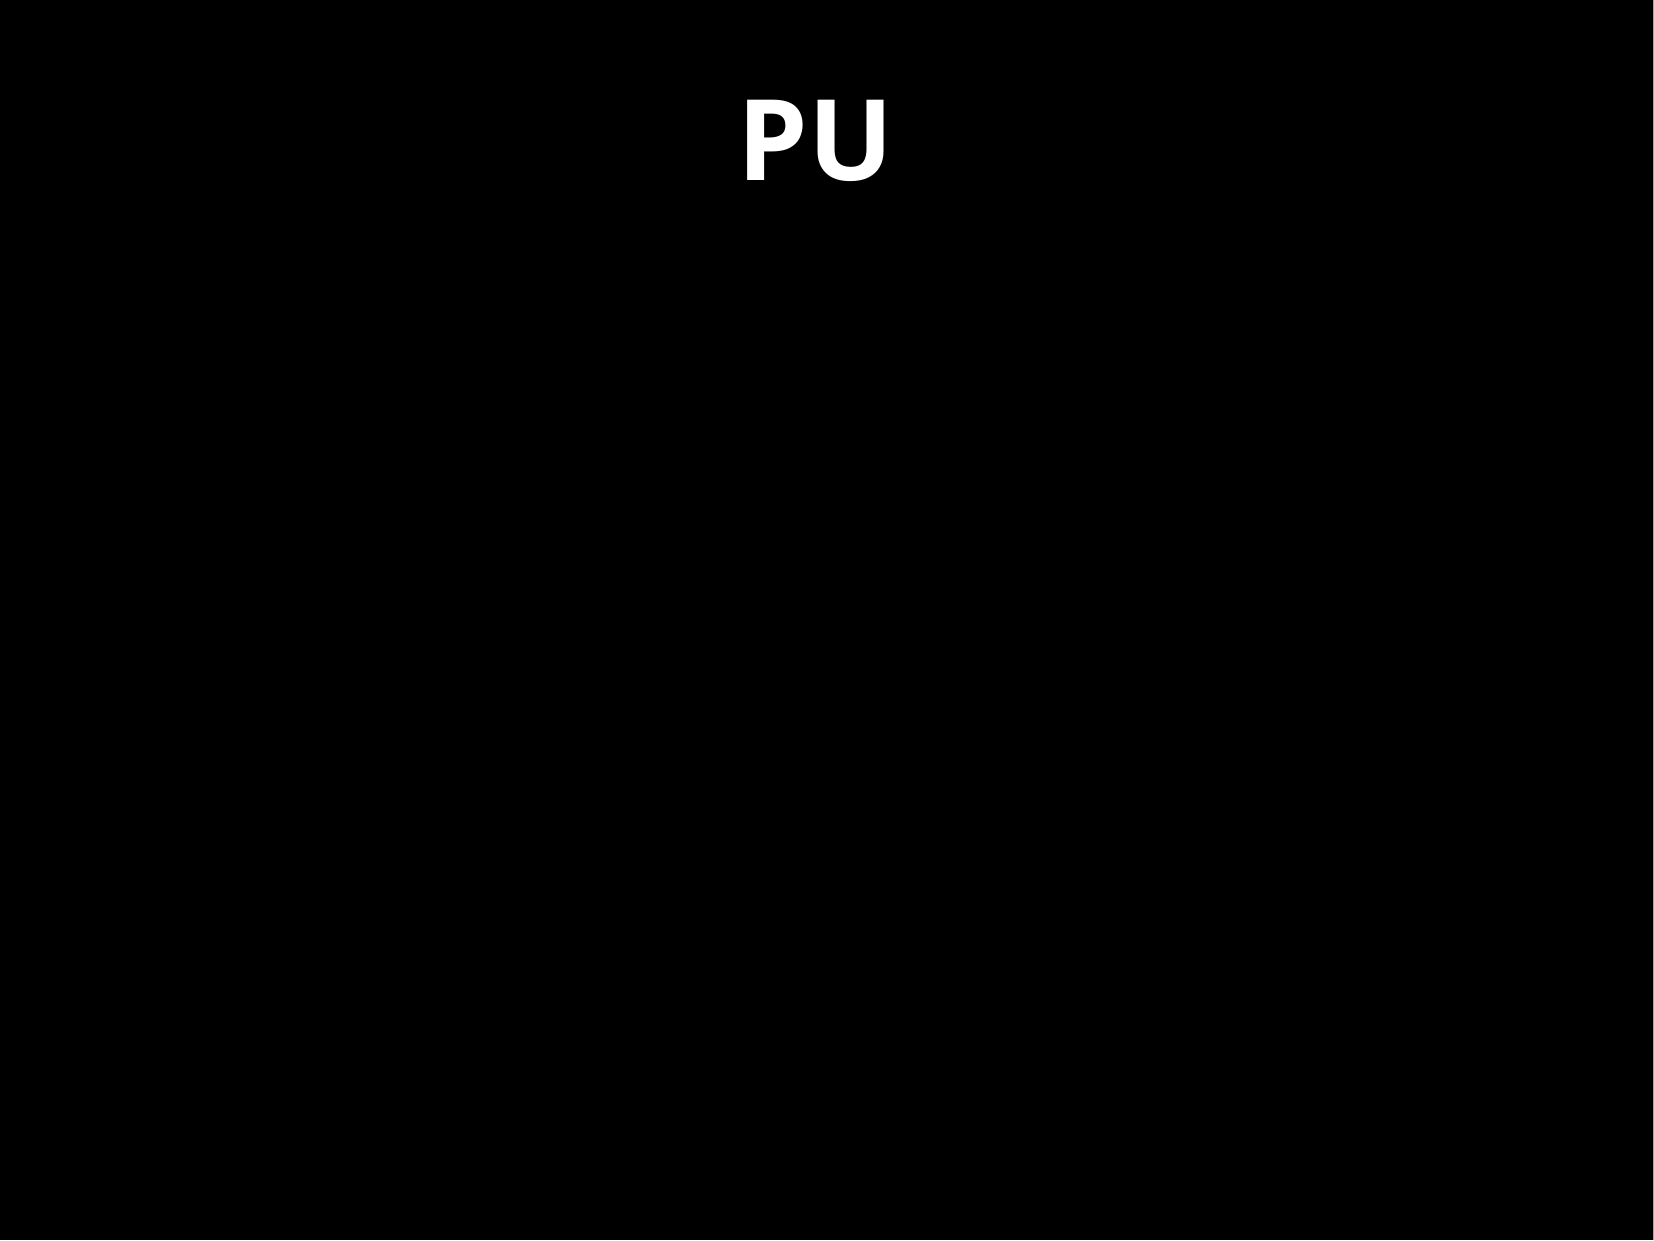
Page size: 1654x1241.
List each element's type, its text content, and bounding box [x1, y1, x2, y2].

list PU [71, 60, 1560, 1069]
